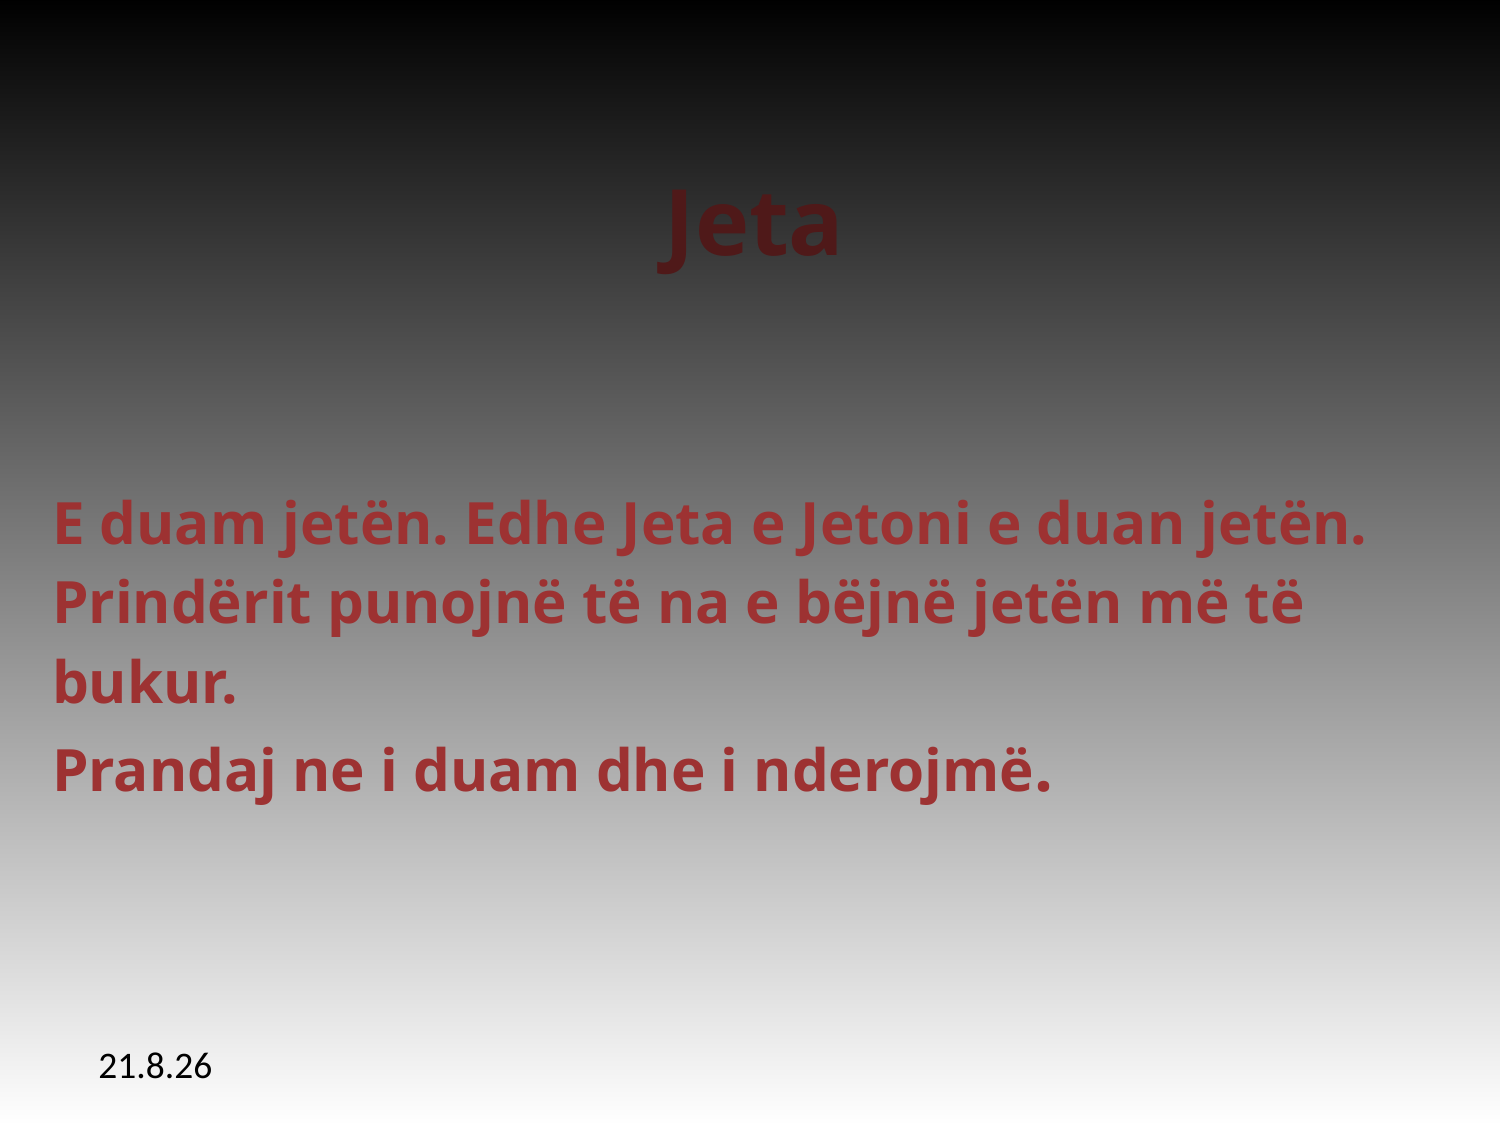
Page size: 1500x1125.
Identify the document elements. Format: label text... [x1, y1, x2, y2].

text_box Jeta [649, 149, 914, 277]
text_box E duam jetën. Edhe Jeta e Jetoni e duan jetën. Prindërit punojnë të na e bëjnë jetën më të bukur. Prandaj ne i duam dhe i nderojmë. [37, 474, 1477, 713]
